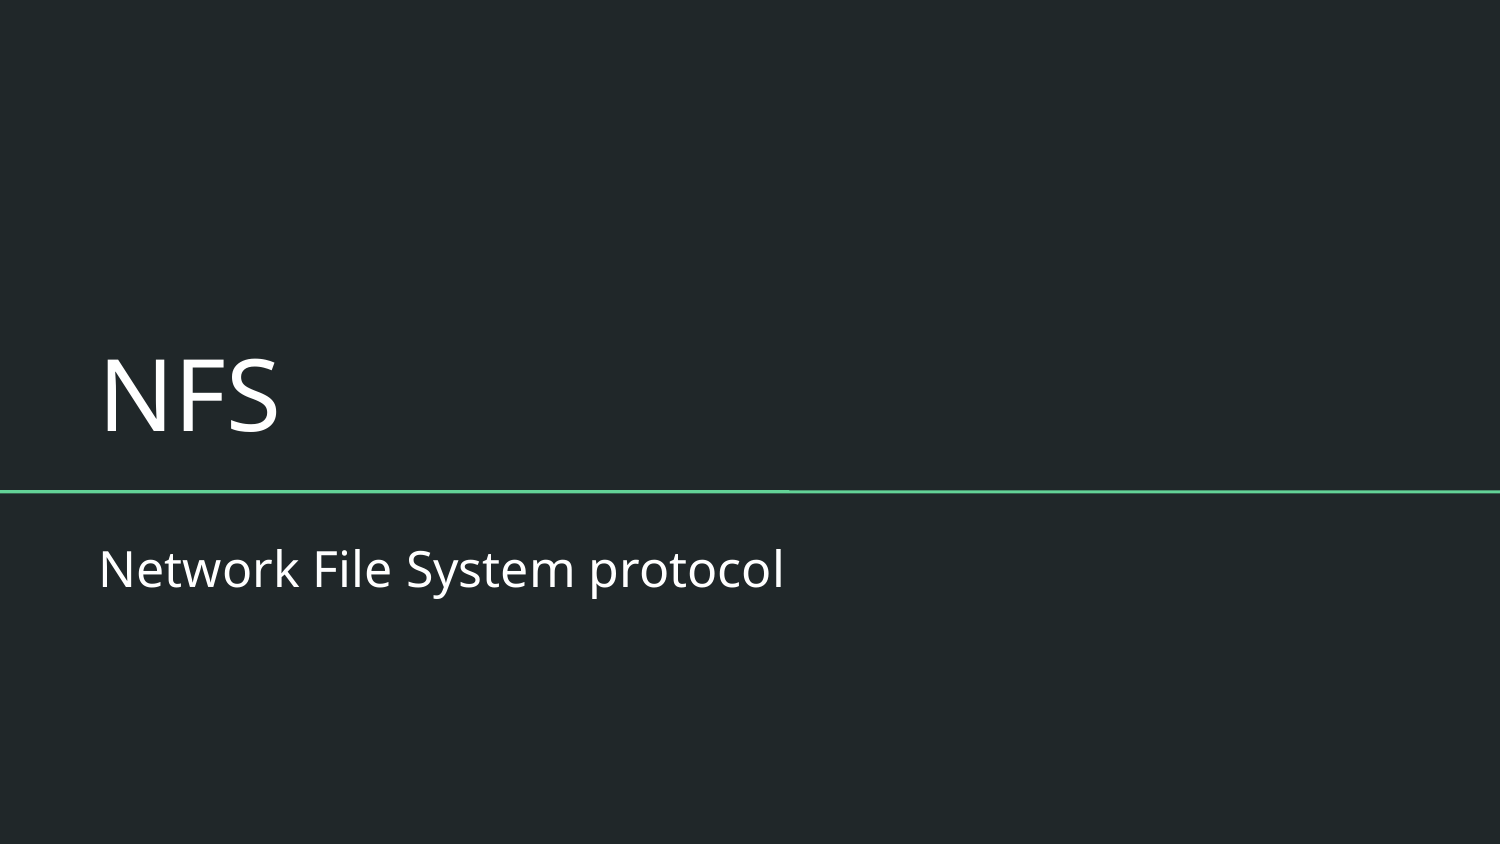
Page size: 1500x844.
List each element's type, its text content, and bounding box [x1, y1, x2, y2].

subtitle Network File System protocol [83, 522, 1417, 626]
title NFS [83, 206, 1417, 467]
